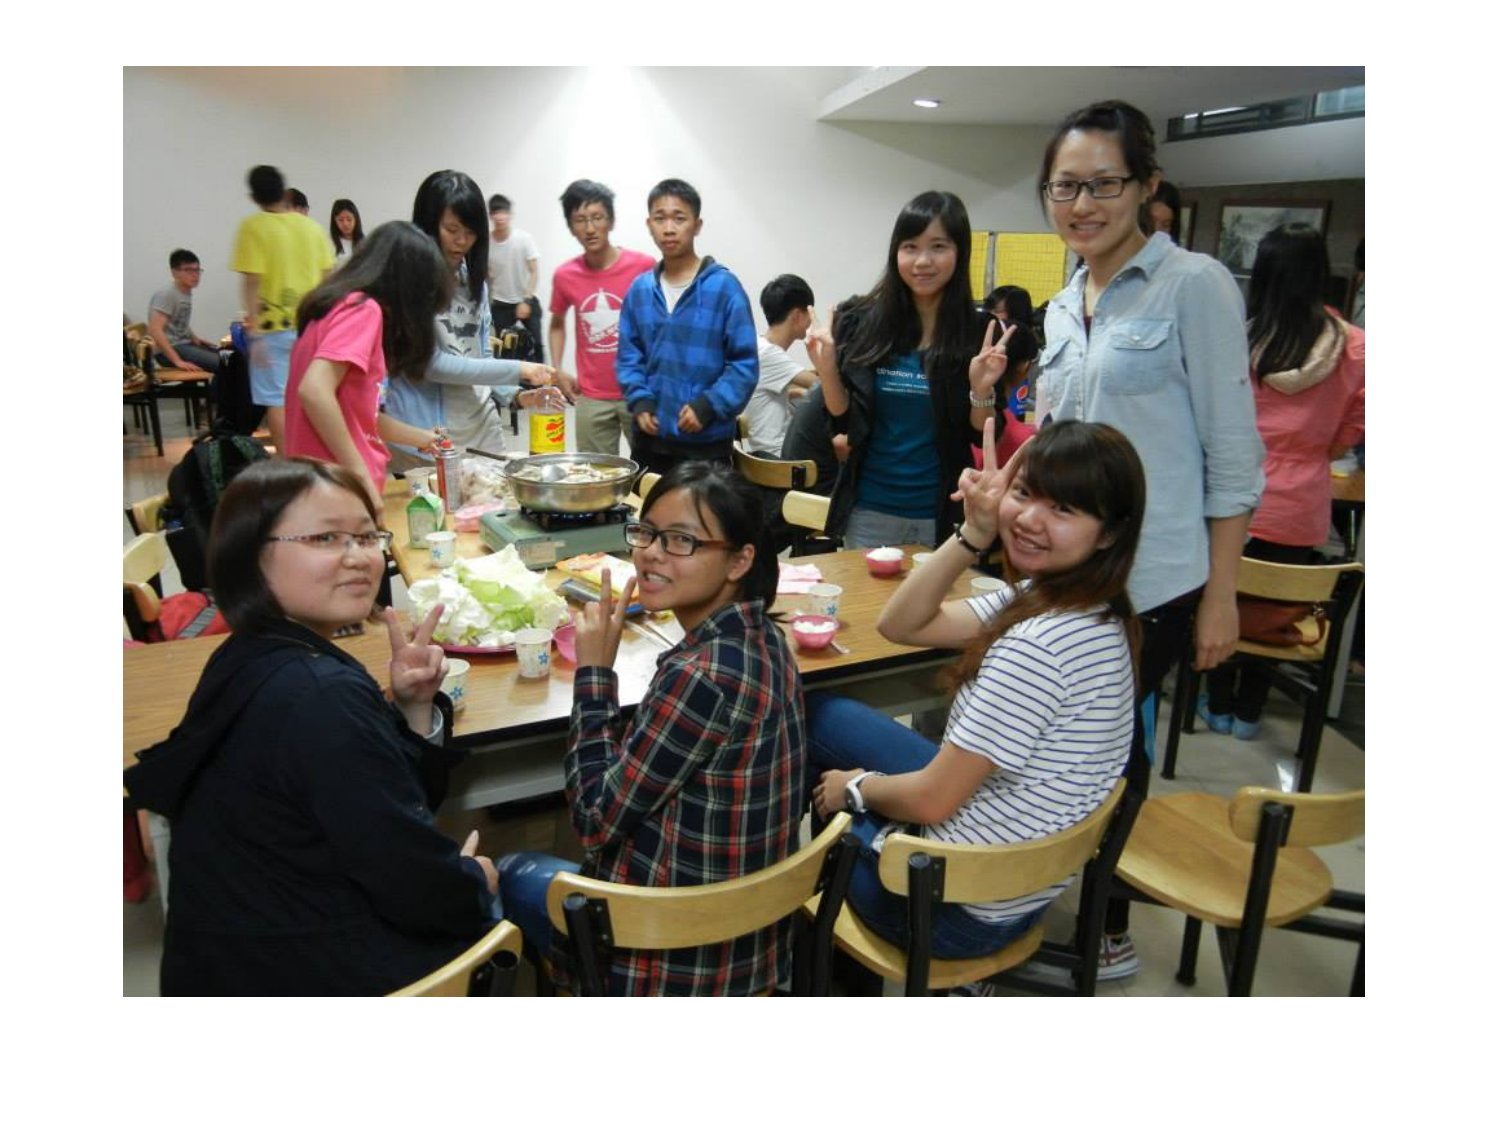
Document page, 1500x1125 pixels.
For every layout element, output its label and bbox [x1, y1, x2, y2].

picture [123, 66, 1365, 997]
title [75, 45, 1425, 233]
